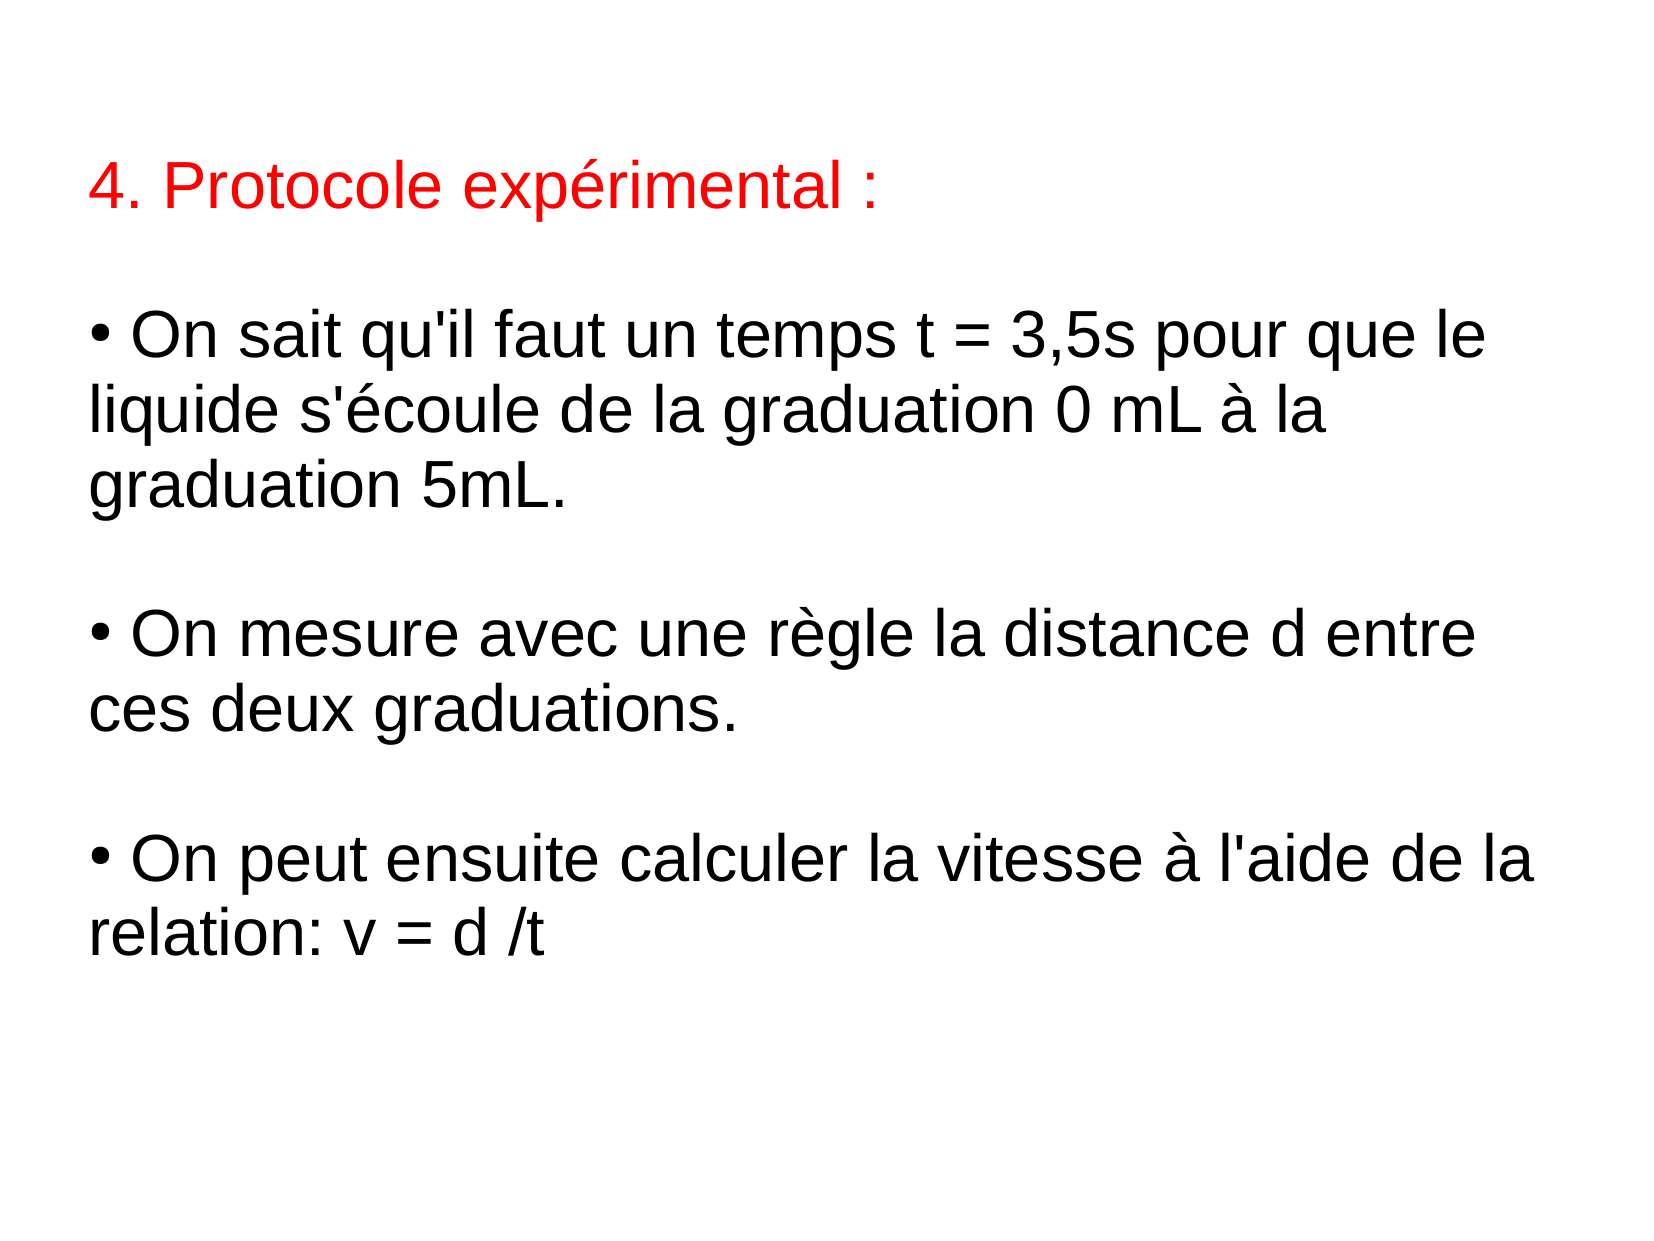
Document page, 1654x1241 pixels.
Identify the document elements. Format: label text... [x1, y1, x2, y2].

subtitle 4. Protocole expérimental : On sait qu'il faut un temps t = 3,5s pour que le liquide s'écoule de la graduation 0 mL à la graduation 5mL. On mesure avec une règle la distance d entre ces deux graduations. On peut ensuite calculer la vitesse à l'aide de la relation: v = d /t [88, 147, 1595, 1045]
